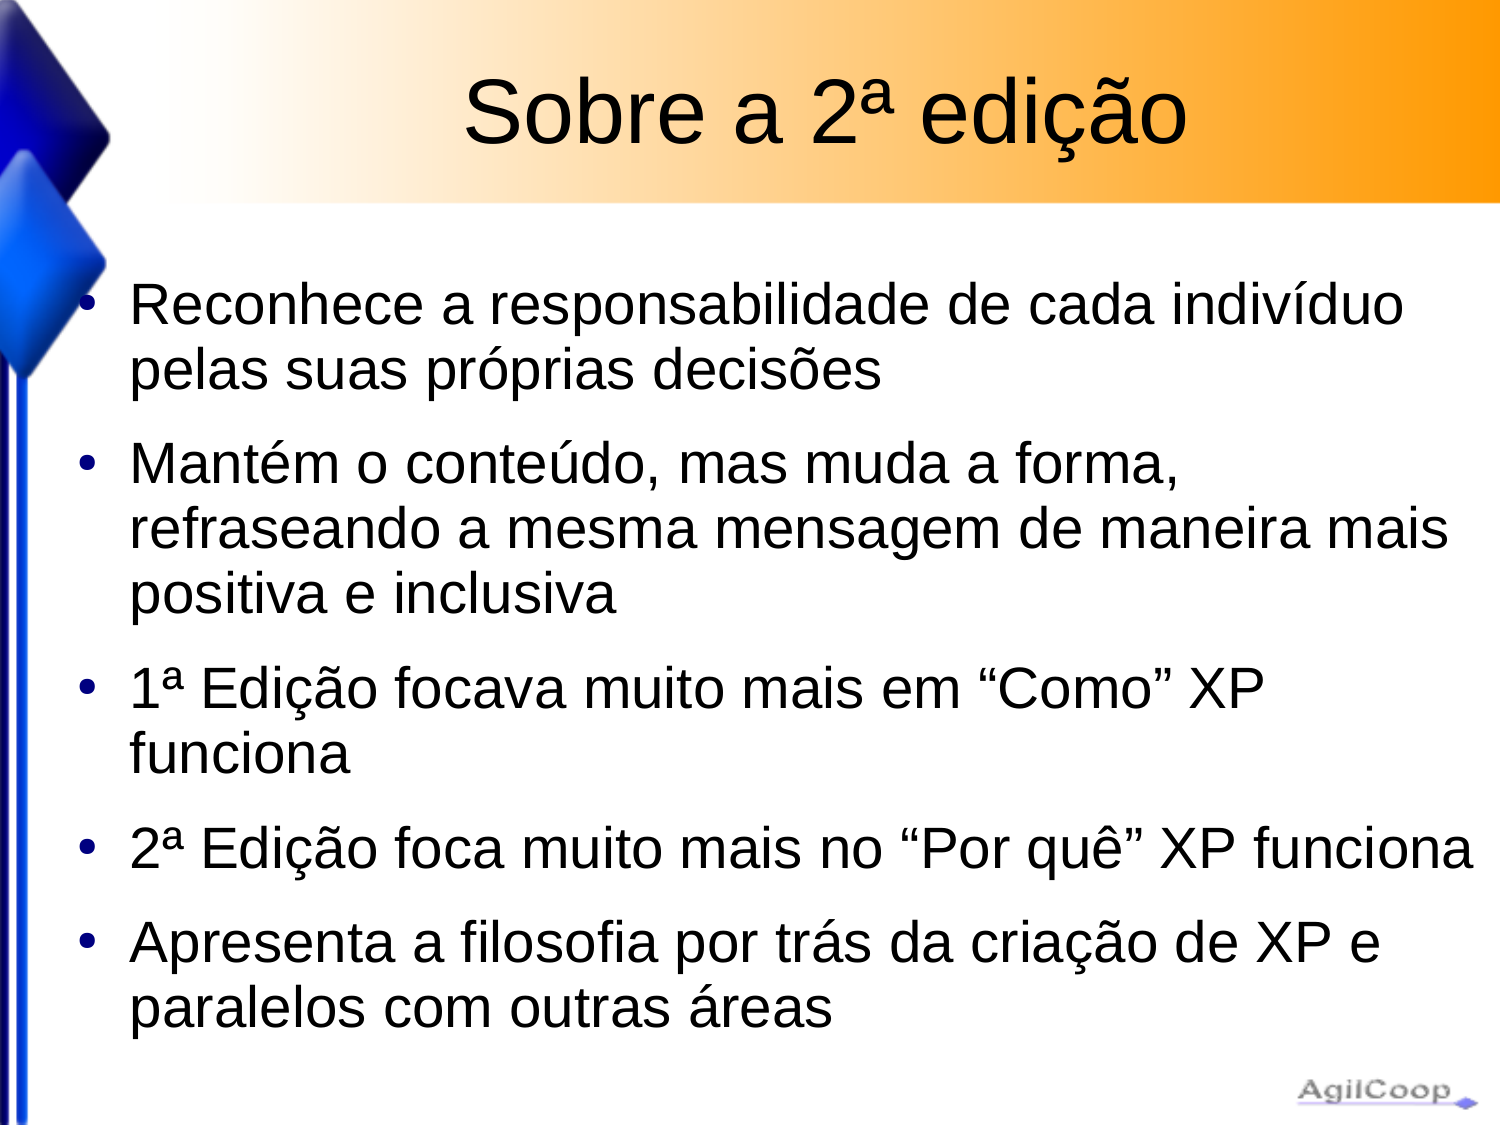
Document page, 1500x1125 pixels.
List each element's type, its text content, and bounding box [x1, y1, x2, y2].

picture [0, 0, 1500, 1125]
list Reconhece a responsabilidade de cada indivíduo pelas suas próprias decisões Mantém o conteúdo, mas muda a forma, refraseando a mesma mensagem de maneira mais positiva e inclusiva 1ª Edição focava muito mais em “Como” XP funciona 2ª Edição foca muito mais no “Por quê” XP funciona Apresenta a filosofia por trás da criação de XP e paralelos com outras áreas [59, 271, 1477, 1123]
title Sobre a 2ª edição [82, 8, 1500, 216]
